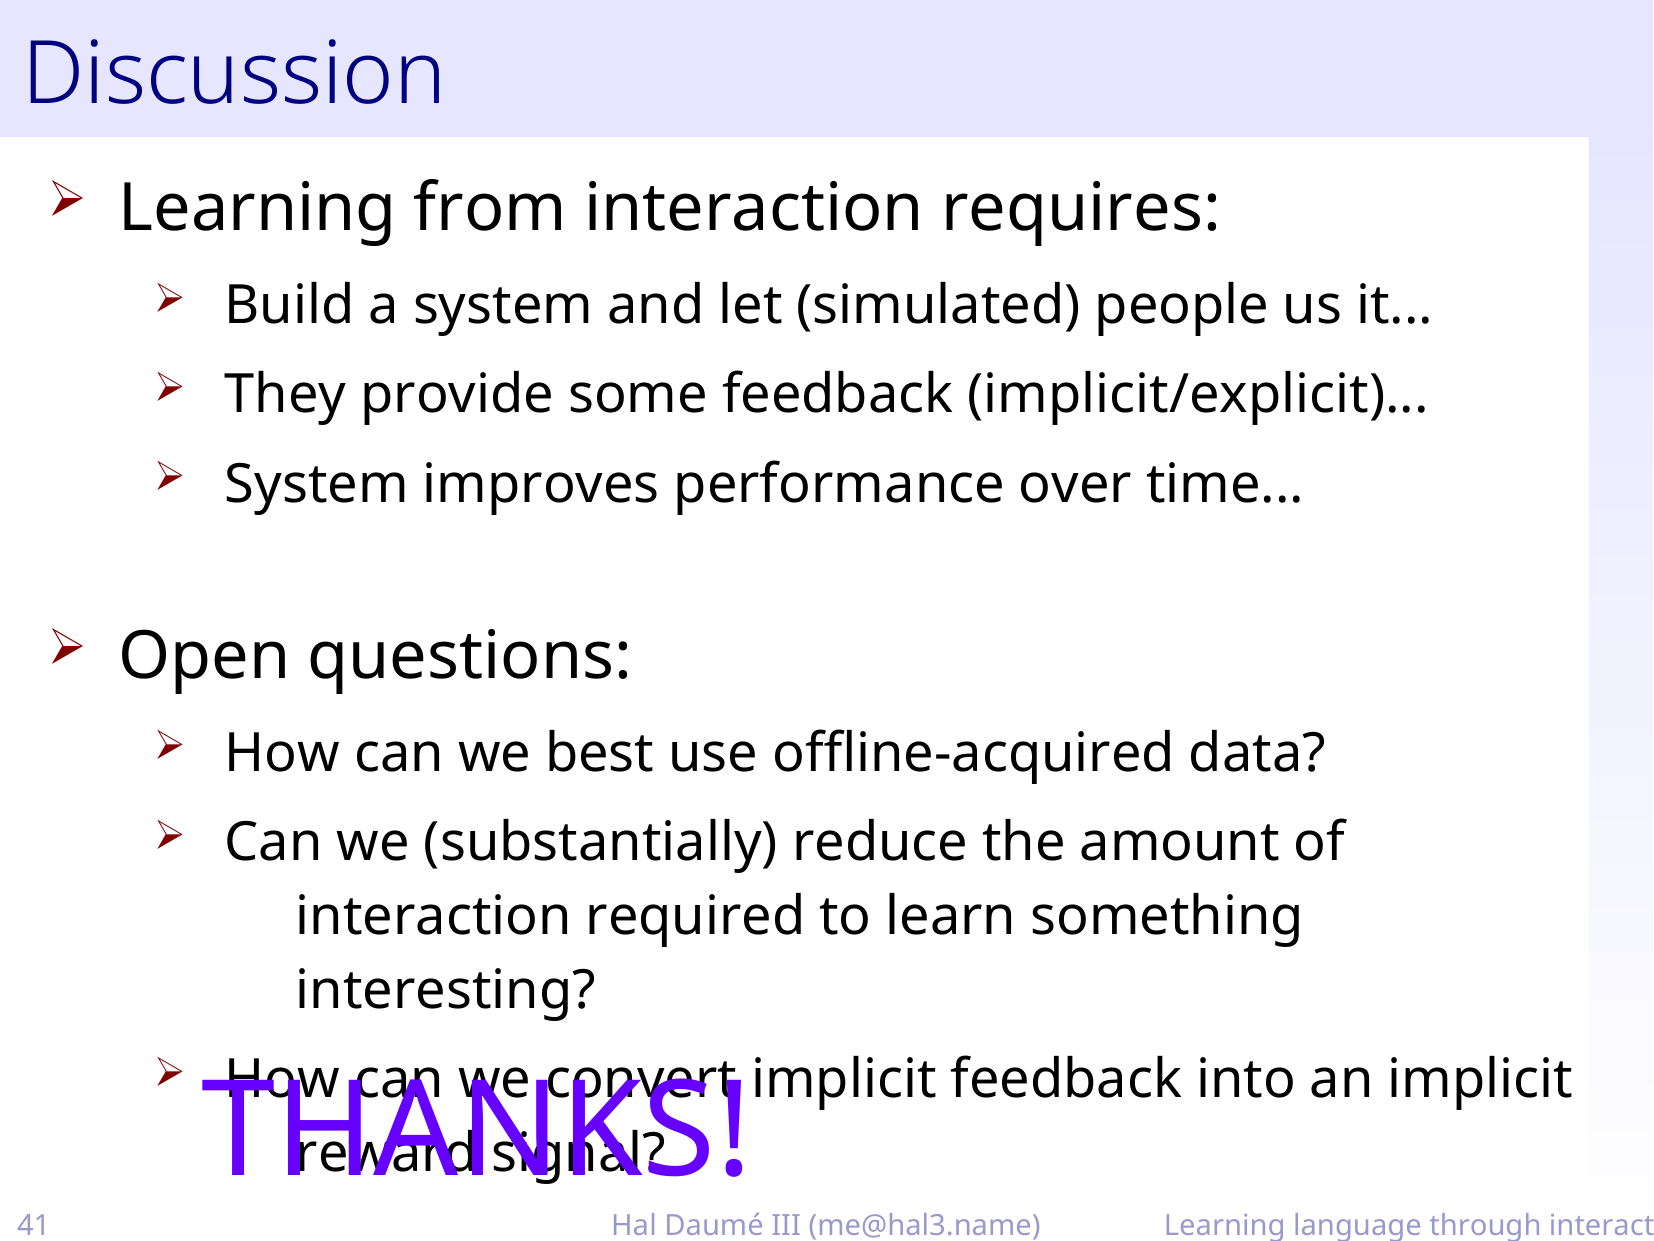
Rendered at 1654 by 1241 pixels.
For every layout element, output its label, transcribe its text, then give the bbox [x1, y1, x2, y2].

text_box THANKS! Questions? [109, 1032, 1410, 1187]
list Learning from interaction requires: Build a system and let (simulated) people us it... They provide some feedback (implicit/explicit)... System improves performance over time... Open questions: How can we best use offline-acquired data? Can we (substantially) reduce the amount of interaction required to learn something interesting? How can we convert implicit feedback into an implicit reward signal? [35, 159, 1578, 981]
title Discussion [22, 8, 1639, 131]
